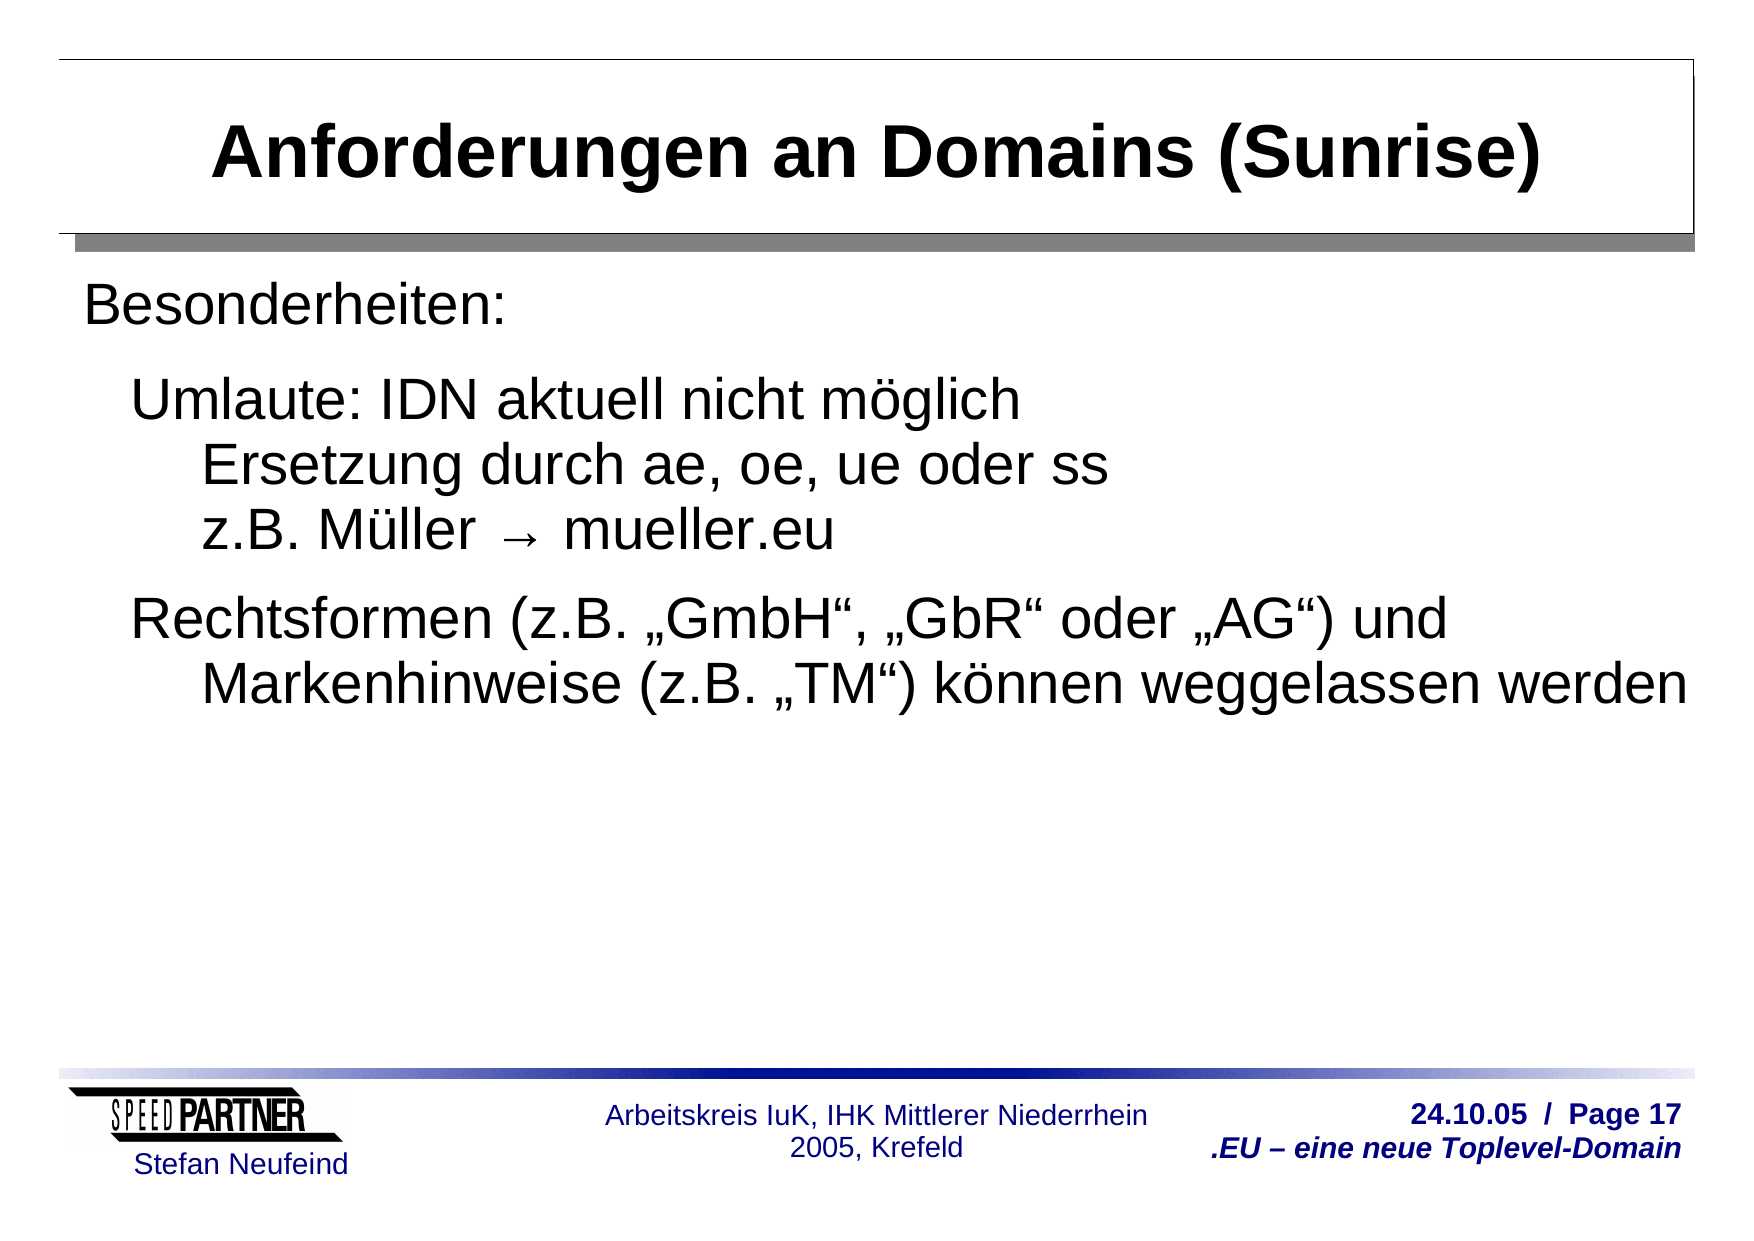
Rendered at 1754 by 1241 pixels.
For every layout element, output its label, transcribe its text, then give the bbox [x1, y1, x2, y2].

list Besonderheiten: Umlaute: IDN aktuell nicht möglich Ersetzung durch ae, oe, ue oder ss z.B. Müller → mueller.eu Rechtsformen (z.B. „GmbH“, „GbR“ oder „AG“) und Markenhinweise (z.B. „TM“) können weggelassen werden [71, 272, 1695, 1055]
title Anforderungen an Domains (Sunrise) [59, 59, 1695, 244]
picture [59, 1068, 1695, 1079]
picture [64, 1082, 348, 1146]
